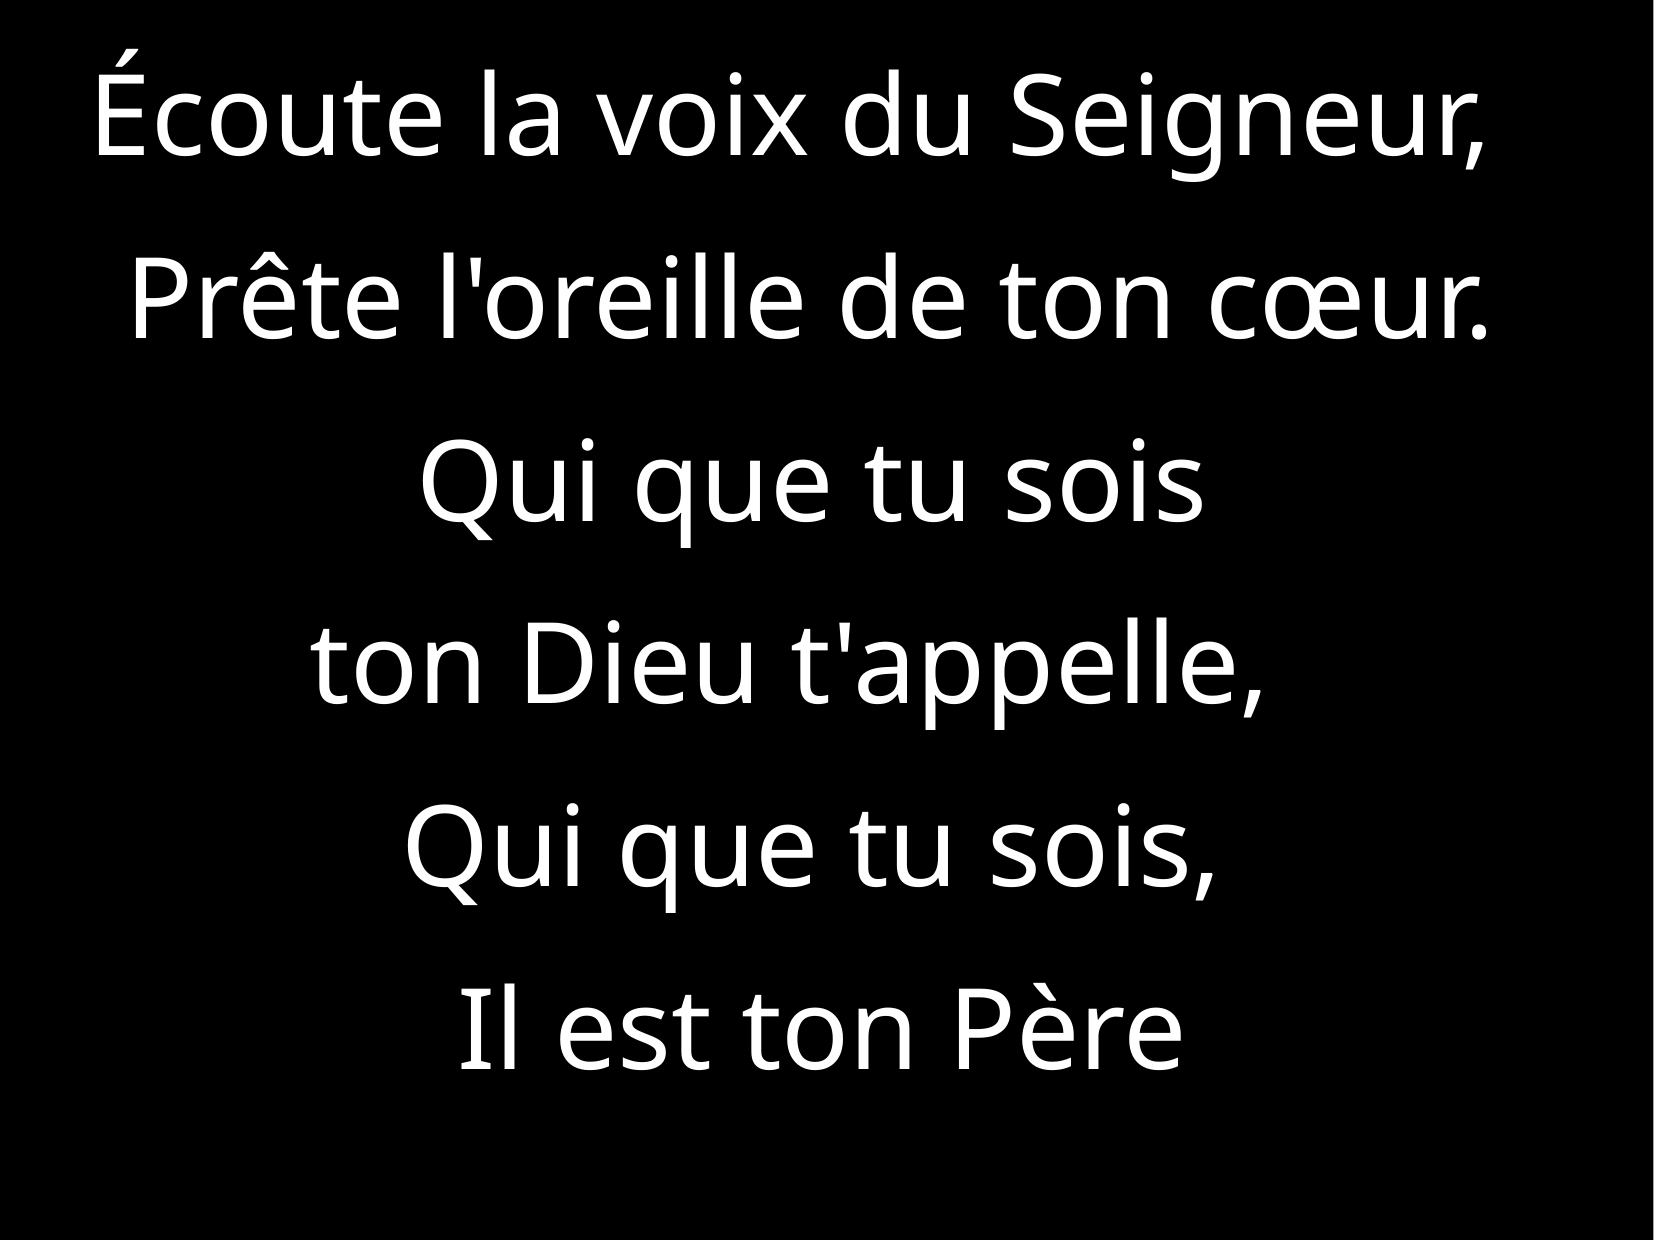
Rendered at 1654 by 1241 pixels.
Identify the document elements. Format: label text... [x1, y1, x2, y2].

list Écoute la voix du Seigneur, Prête l'oreille de ton cœur. Qui que tu sois ton Dieu t'appelle, Qui que tu sois, Il est ton Père [82, 35, 1571, 1124]
